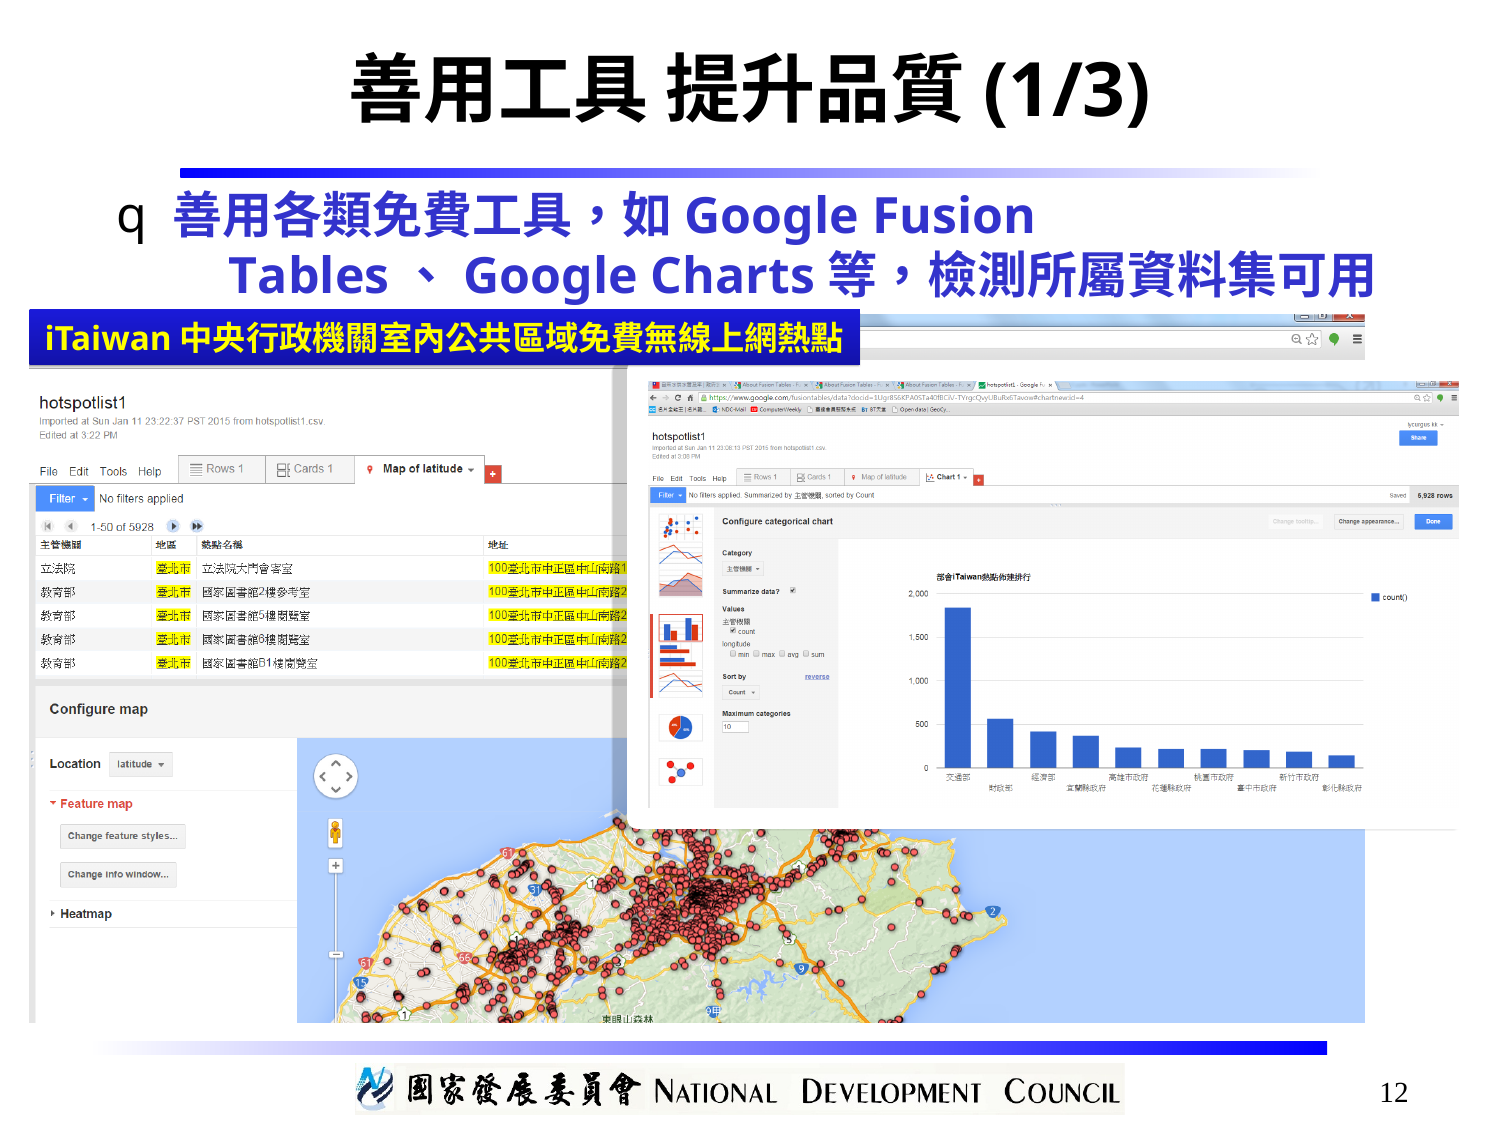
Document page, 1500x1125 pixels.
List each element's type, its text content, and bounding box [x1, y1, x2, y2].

text_box 善用各類免費工具，如Google Fusion Tables、Google Charts等，檢測所屬資料集可用度，提升資料品質。 [101, 176, 1441, 360]
picture [29, 367, 1365, 1024]
title 善用工具 提升品質(1/3) [0, 13, 1500, 159]
text_box 12 [1364, 1070, 1490, 1106]
picture [647, 380, 1459, 808]
picture [861, 314, 1365, 360]
text_box iTaiwan中央行政機關室內公共區域免費無線上網熱點 [29, 309, 855, 365]
